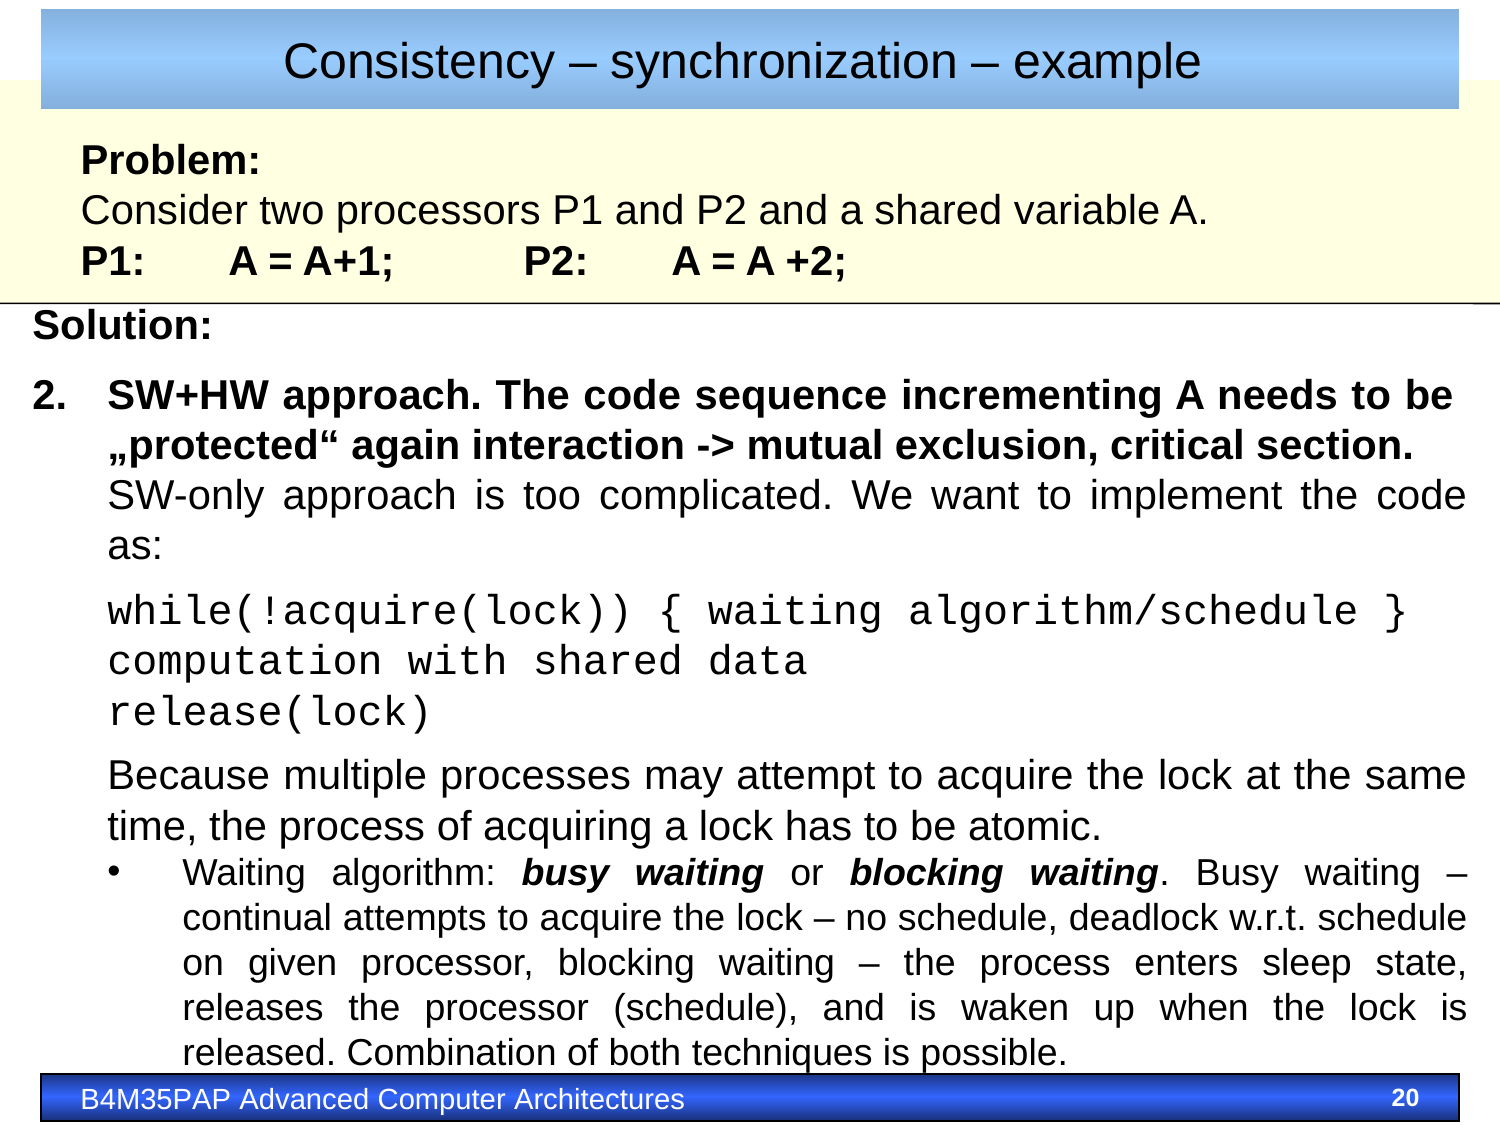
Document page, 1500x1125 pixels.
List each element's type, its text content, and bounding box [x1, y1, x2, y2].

text_box Solution: SW+HW approach. The code sequence incrementing A needs to be „protected“ again interaction -> mutual exclusion, critical section. SW-only approach is too complicated. We want to implement the code as: while(!acquire(lock)) { waiting algorithm/schedule } computation with shared data release(lock) Because multiple processes may attempt to acquire the lock at the same time, the process of acquiring a lock has to be atomic. Waiting algorithm: busy waiting or blocking waiting. Busy waiting – continual attempts to acquire the lock – no schedule, deadlock w.r.t. schedule on given processor, blocking waiting – the process enters sleep state, releases the processor (schedule), and is waken up when the lock is released. Combination of both techniques is possible. [17, 305, 1483, 1081]
title Consistency – synchronization – example [41, 9, 1459, 109]
text_box Problem: Consider two processors P1 and P2 and a shared variable A. P1: A = A+1; P2: A = A +2; [65, 125, 1435, 291]
text_box [0, 79, 1500, 302]
